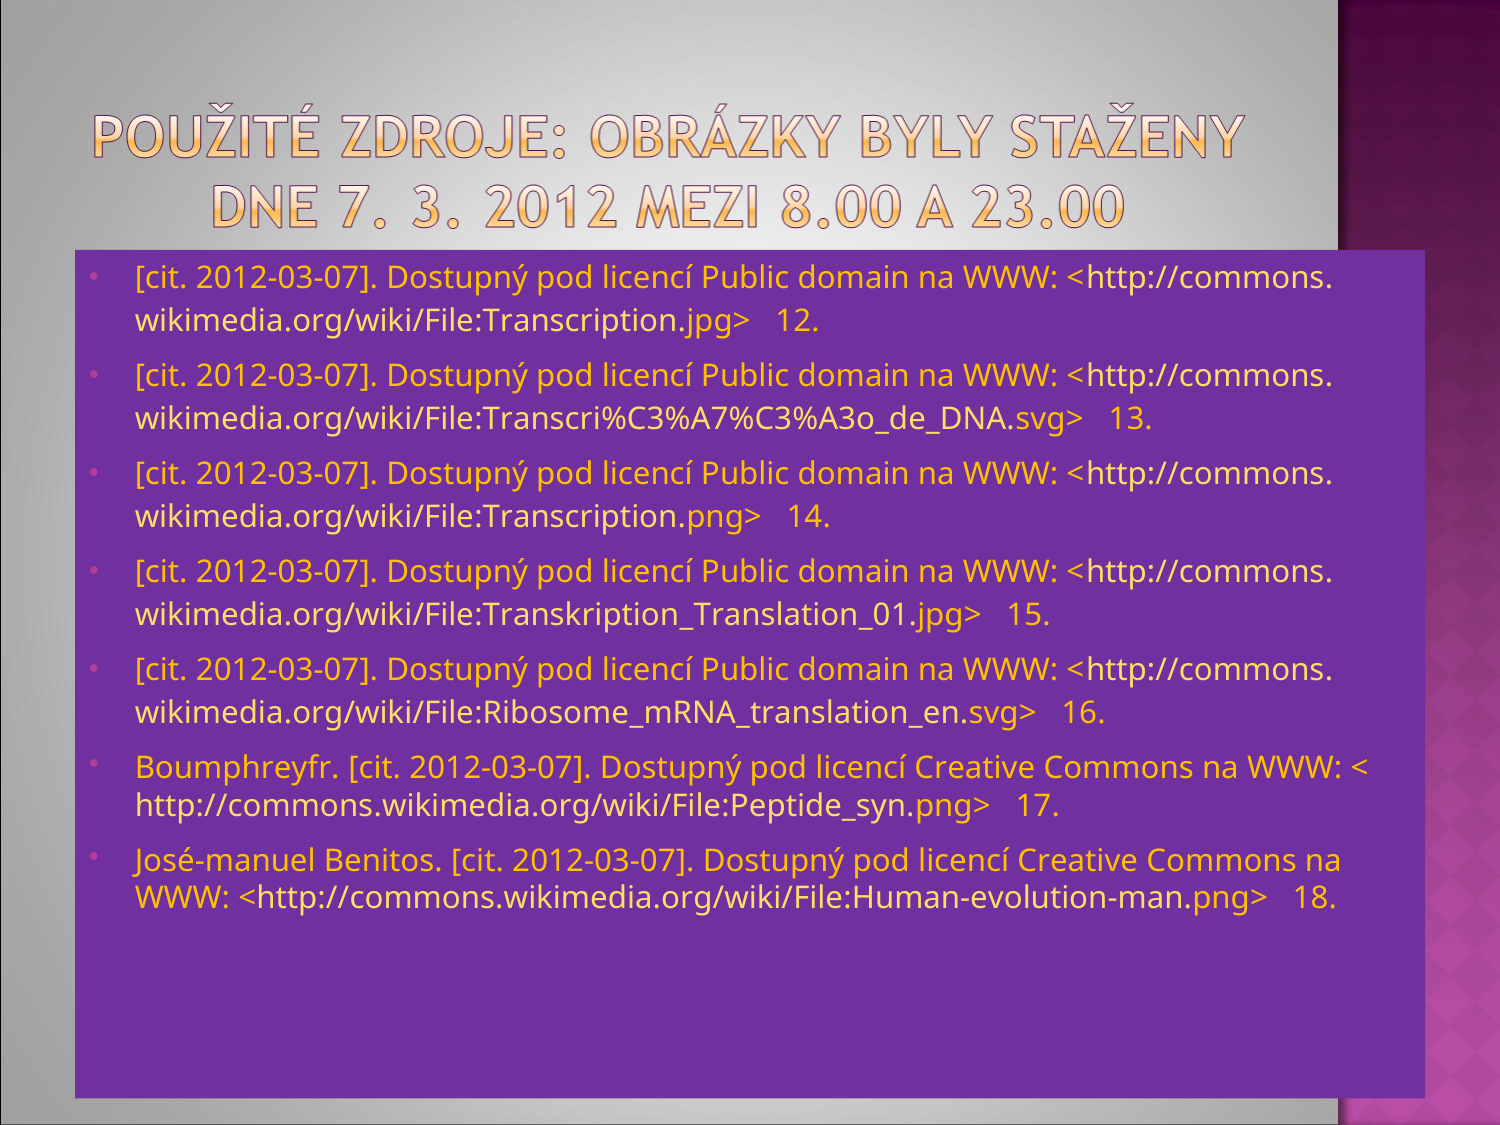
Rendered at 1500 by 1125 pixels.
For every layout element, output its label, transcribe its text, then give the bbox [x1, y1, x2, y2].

text_box [55, 52, 1300, 241]
picture [0, 0, 1500, 1125]
list [cit. 2012-03-07]. Dostupný pod licencí Public domain na WWW: <http://commons.wikimedia.org/wiki/File:Transcription.jpg> 12. [cit. 2012-03-07]. Dostupný pod licencí Public domain na WWW: <http://commons.wikimedia.org/wiki/File:Transcri%C3%A7%C3%A3o_de_DNA.svg> 13. [cit. 2012-03-07]. Dostupný pod licencí Public domain na WWW: <http://commons.wikimedia.org/wiki/File:Transcription.png> 14. [cit. 2012-03-07]. Dostupný pod licencí Public domain na WWW: <http://commons.wikimedia.org/wiki/File:Transkription_Translation_01.jpg> 15. [cit. 2012-03-07]. Dostupný pod licencí Public domain na WWW: <http://commons.wikimedia.org/wiki/File:Ribosome_mRNA_translation_en.svg> 16. Boumphreyfr. [cit. 2012-03-07]. Dostupný pod licencí Creative Commons na WWW: <http://commons.wikimedia.org/wiki/File:Peptide_syn.png> 17. José-manuel Benitos. [cit. 2012-03-07]. Dostupný pod licencí Creative Commons na WWW: <http://commons.wikimedia.org/wiki/File:Human-evolution-man.png> 18. [75, 249, 1426, 1099]
